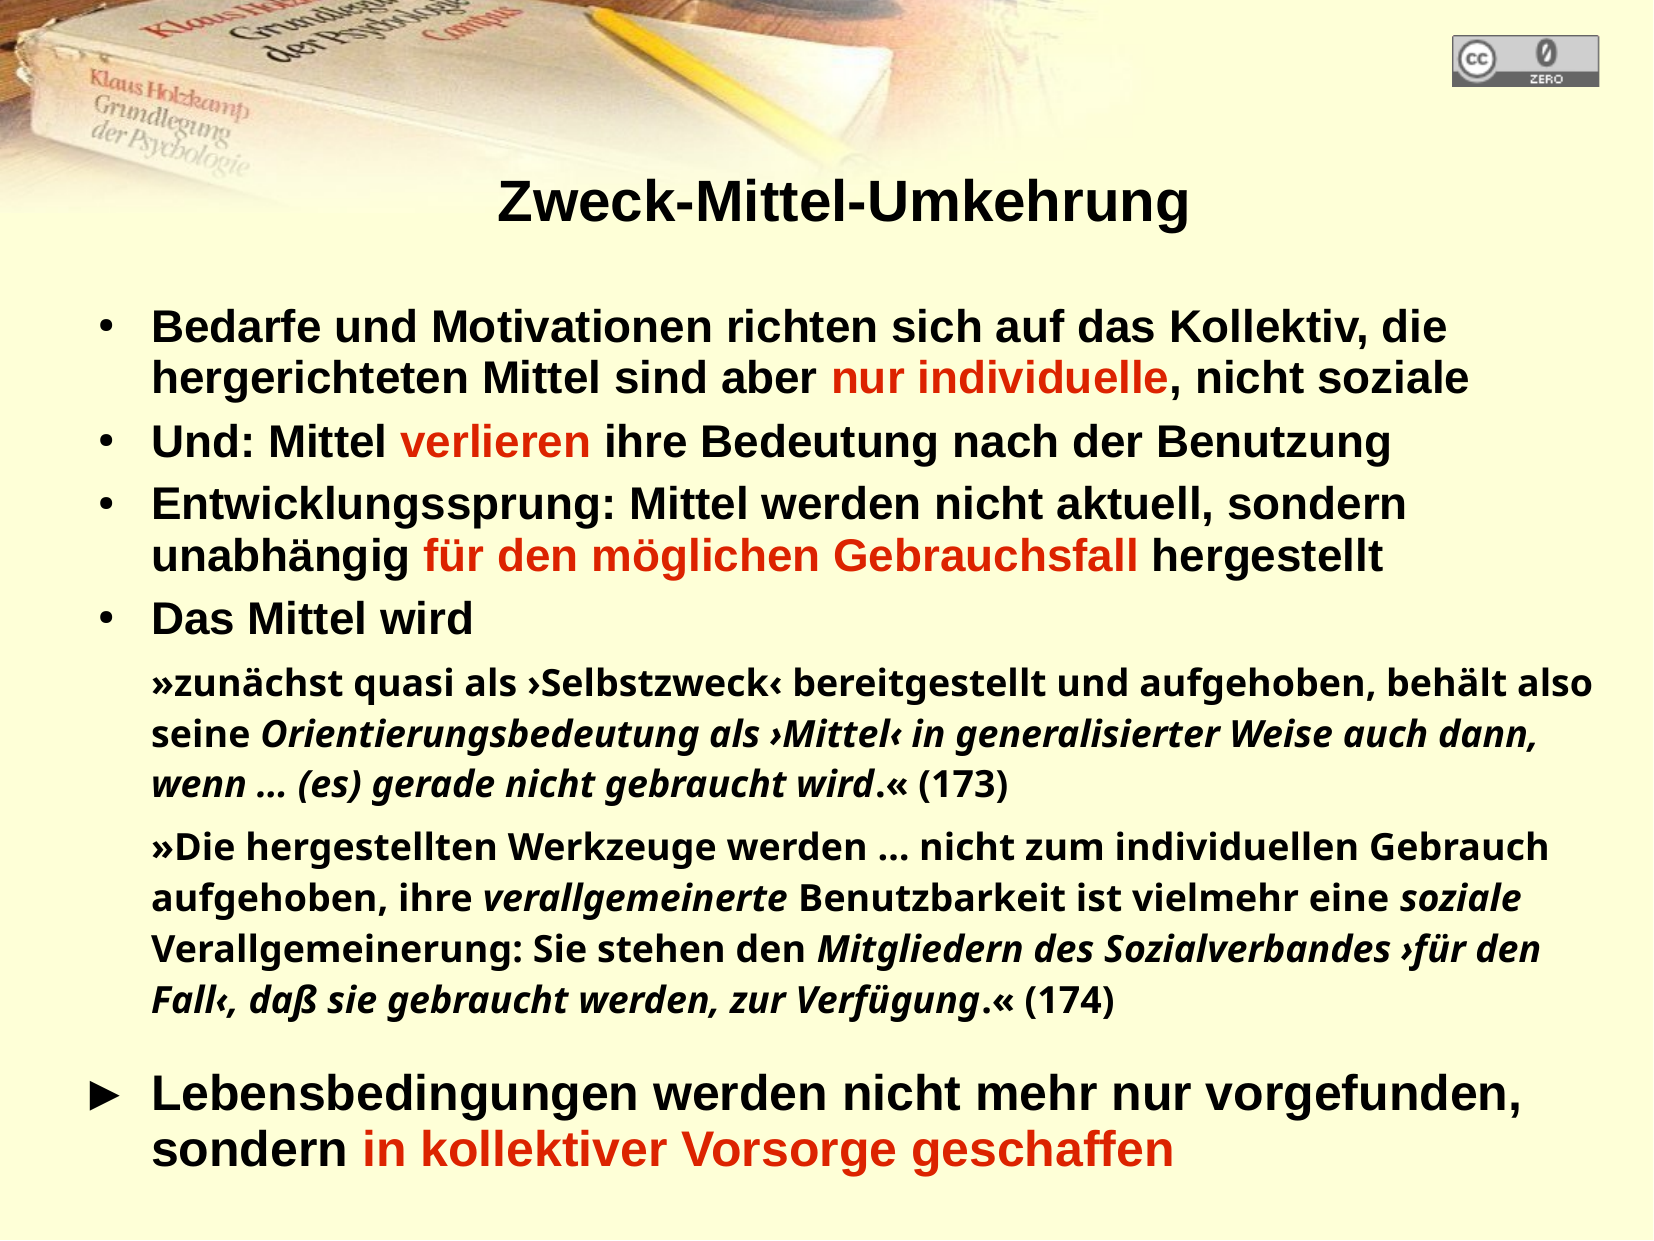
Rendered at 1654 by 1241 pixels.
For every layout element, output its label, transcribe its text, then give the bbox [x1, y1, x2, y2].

picture [1452, 35, 1600, 87]
list Bedarfe und Motivationen richten sich auf das Kollektiv, die hergerichteten Mittel sind aber nur individuelle, nicht soziale Und: Mittel verlieren ihre Bedeutung nach der Benutzung Entwicklungssprung: Mittel werden nicht aktuell, sondern unabhängig für den möglichen Gebrauchsfall hergestellt Das Mittel wird »zunächst quasi als ›Selbstzweck‹ bereitgestellt und aufgehoben, behält also seine Orientierungsbedeutung als ›Mittel‹ in generalisierter Weise auch dann, wenn … (es) gerade nicht gebraucht wird.« (173) »Die hergestellten Werkzeuge werden … nicht zum individuellen Gebrauch aufgehoben, ihre verallgemeinerte Benutzbarkeit ist vielmehr eine soziale Verallgemeinerung: Sie stehen den Mitgliedern des Sozialverbandes ›für den Fall‹, daß sie gebraucht werden, zur Verfügung.« (174) ► Lebensbedingungen werden nicht mehr nur vorgefunden, sondern in kollektiver Vorsorge geschaffen [80, 301, 1607, 1205]
title Zweck-Mittel-Umkehrung [82, 124, 1607, 278]
picture [0, 0, 1156, 213]
